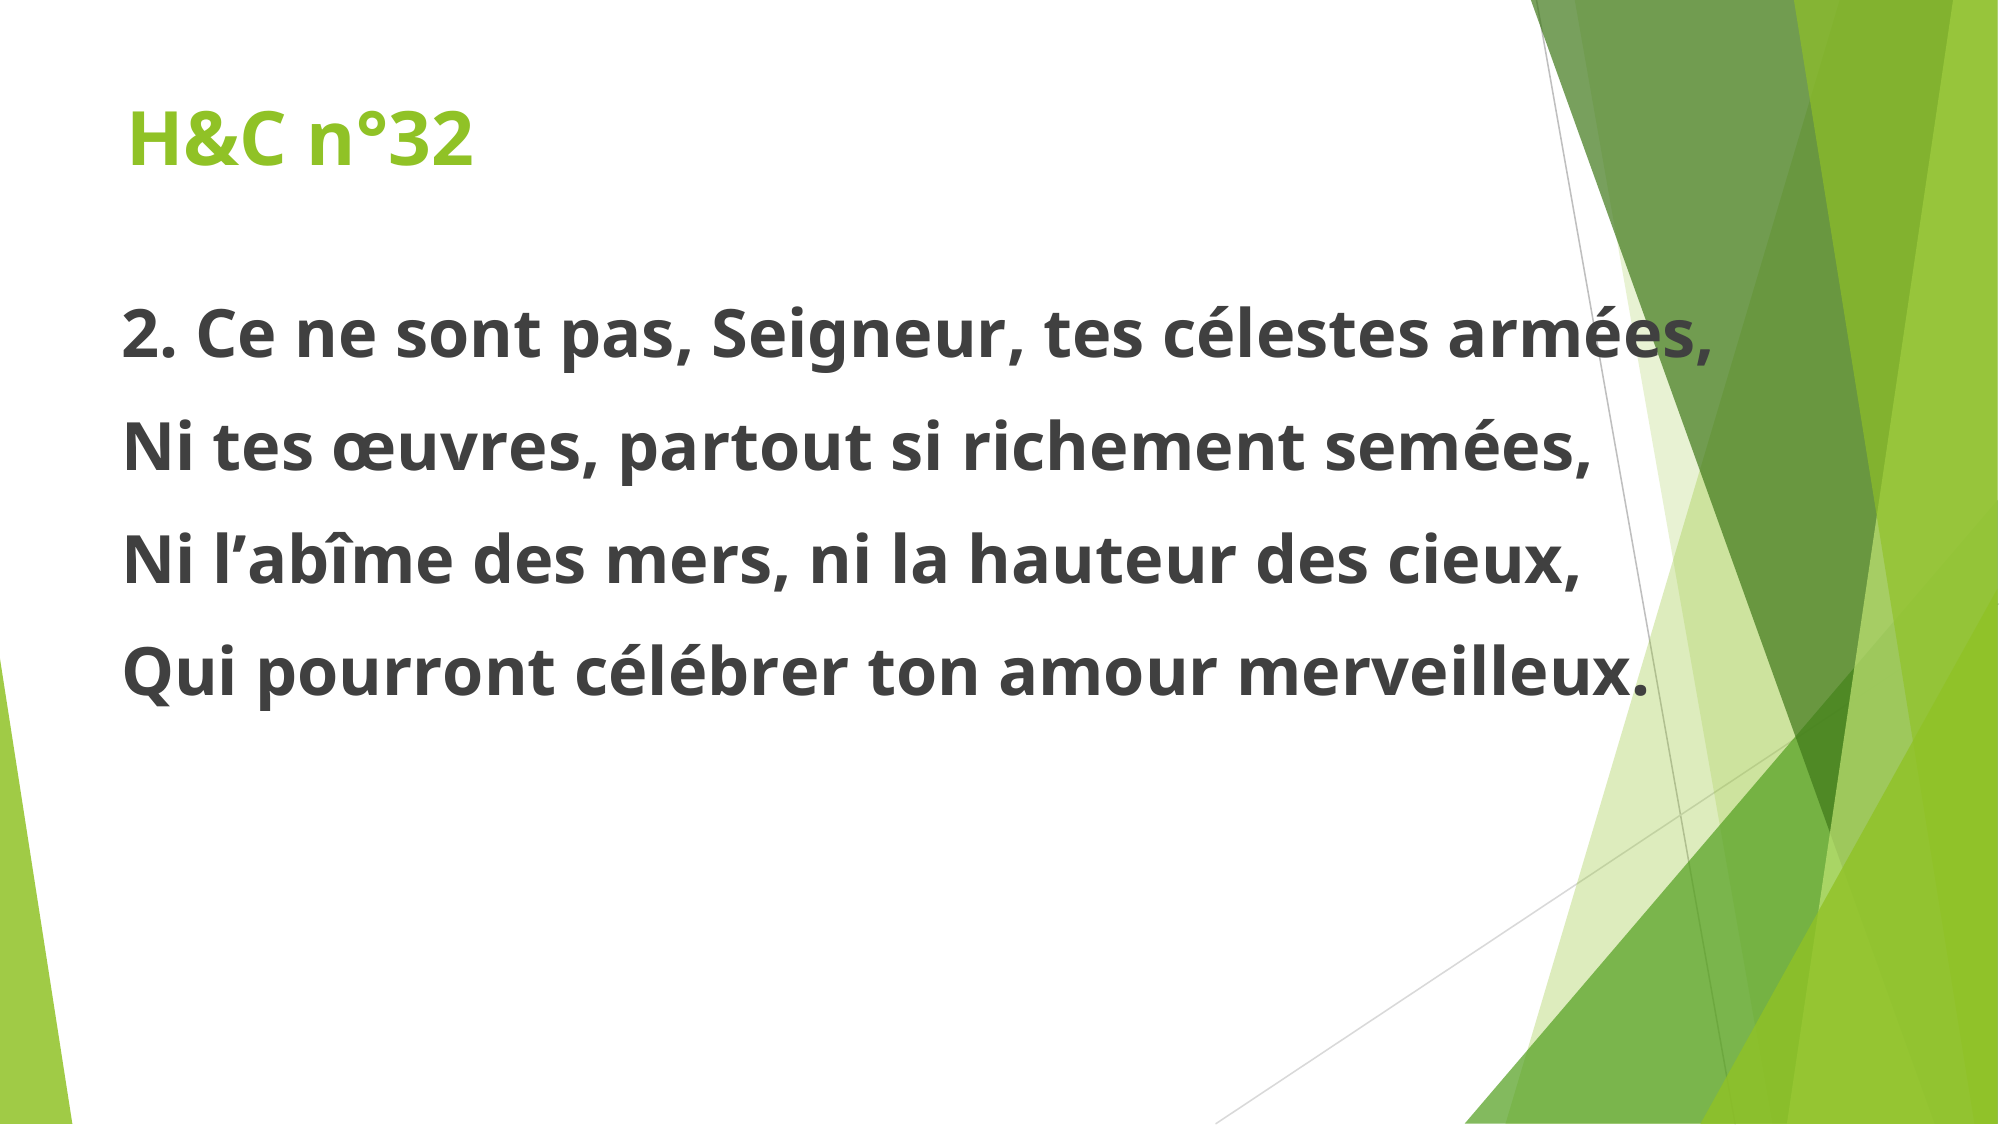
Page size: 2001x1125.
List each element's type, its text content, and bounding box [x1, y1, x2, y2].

text_box H&C n°32 [111, 82, 1522, 213]
text_box 2. Ce ne sont pas, Seigneur, tes célestes armées, Ni tes œuvres, partout si richement semées, Ni l’abîme des mers, ni la hauteur des cieux, Qui pourront célébrer ton amour merveilleux. [106, 271, 1973, 1037]
